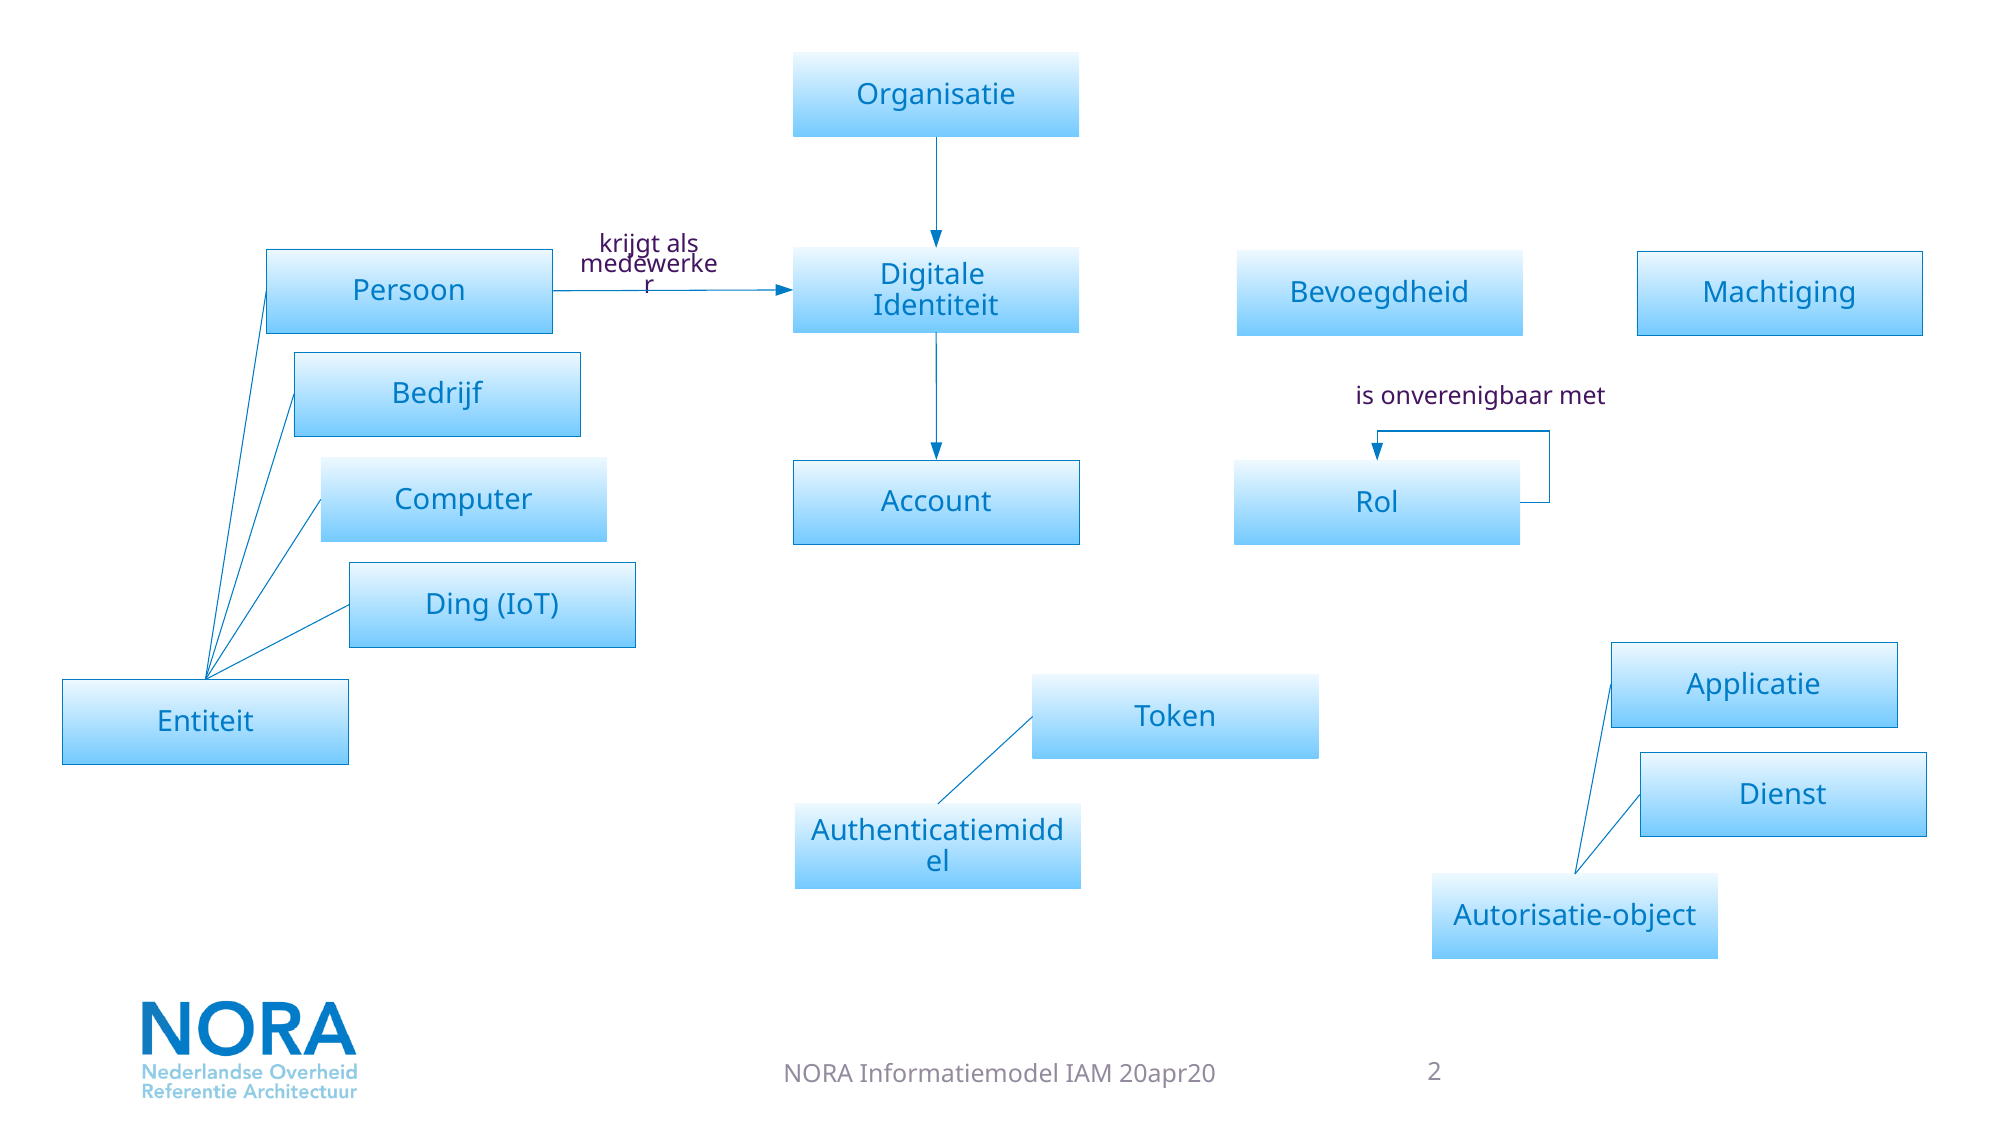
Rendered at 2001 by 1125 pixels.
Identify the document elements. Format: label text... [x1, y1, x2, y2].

text_box Autorisatie-object [1432, 874, 1718, 958]
text_box is onverenigbaar met [1347, 380, 1614, 419]
text_box Token [1033, 674, 1318, 759]
text_box Computer [321, 457, 607, 541]
text_box Bevoegdheid [1237, 251, 1523, 335]
text_box Account [794, 460, 1079, 544]
text_box Bedrijf [294, 352, 580, 436]
text_box Ding (IoT) [349, 563, 635, 647]
text_box NORA Informatiemodel IAM 20apr20 [662, 1042, 1338, 1103]
text_box Digitale Identiteit [793, 248, 1079, 332]
text_box krijgt als medewerker [562, 228, 737, 288]
text_box 2 [1412, 1042, 1863, 1103]
text_box Machtiging [1637, 251, 1923, 335]
text_box Authenticatiemiddel [795, 804, 1081, 888]
text_box Persoon [266, 249, 552, 333]
text_box Rol [1234, 461, 1520, 545]
text_box Organisatie [793, 53, 1079, 137]
text_box Dienst [1640, 752, 1926, 836]
text_box Applicatie [1611, 642, 1897, 727]
picture [137, 997, 362, 1103]
text_box Entiteit [63, 679, 348, 764]
